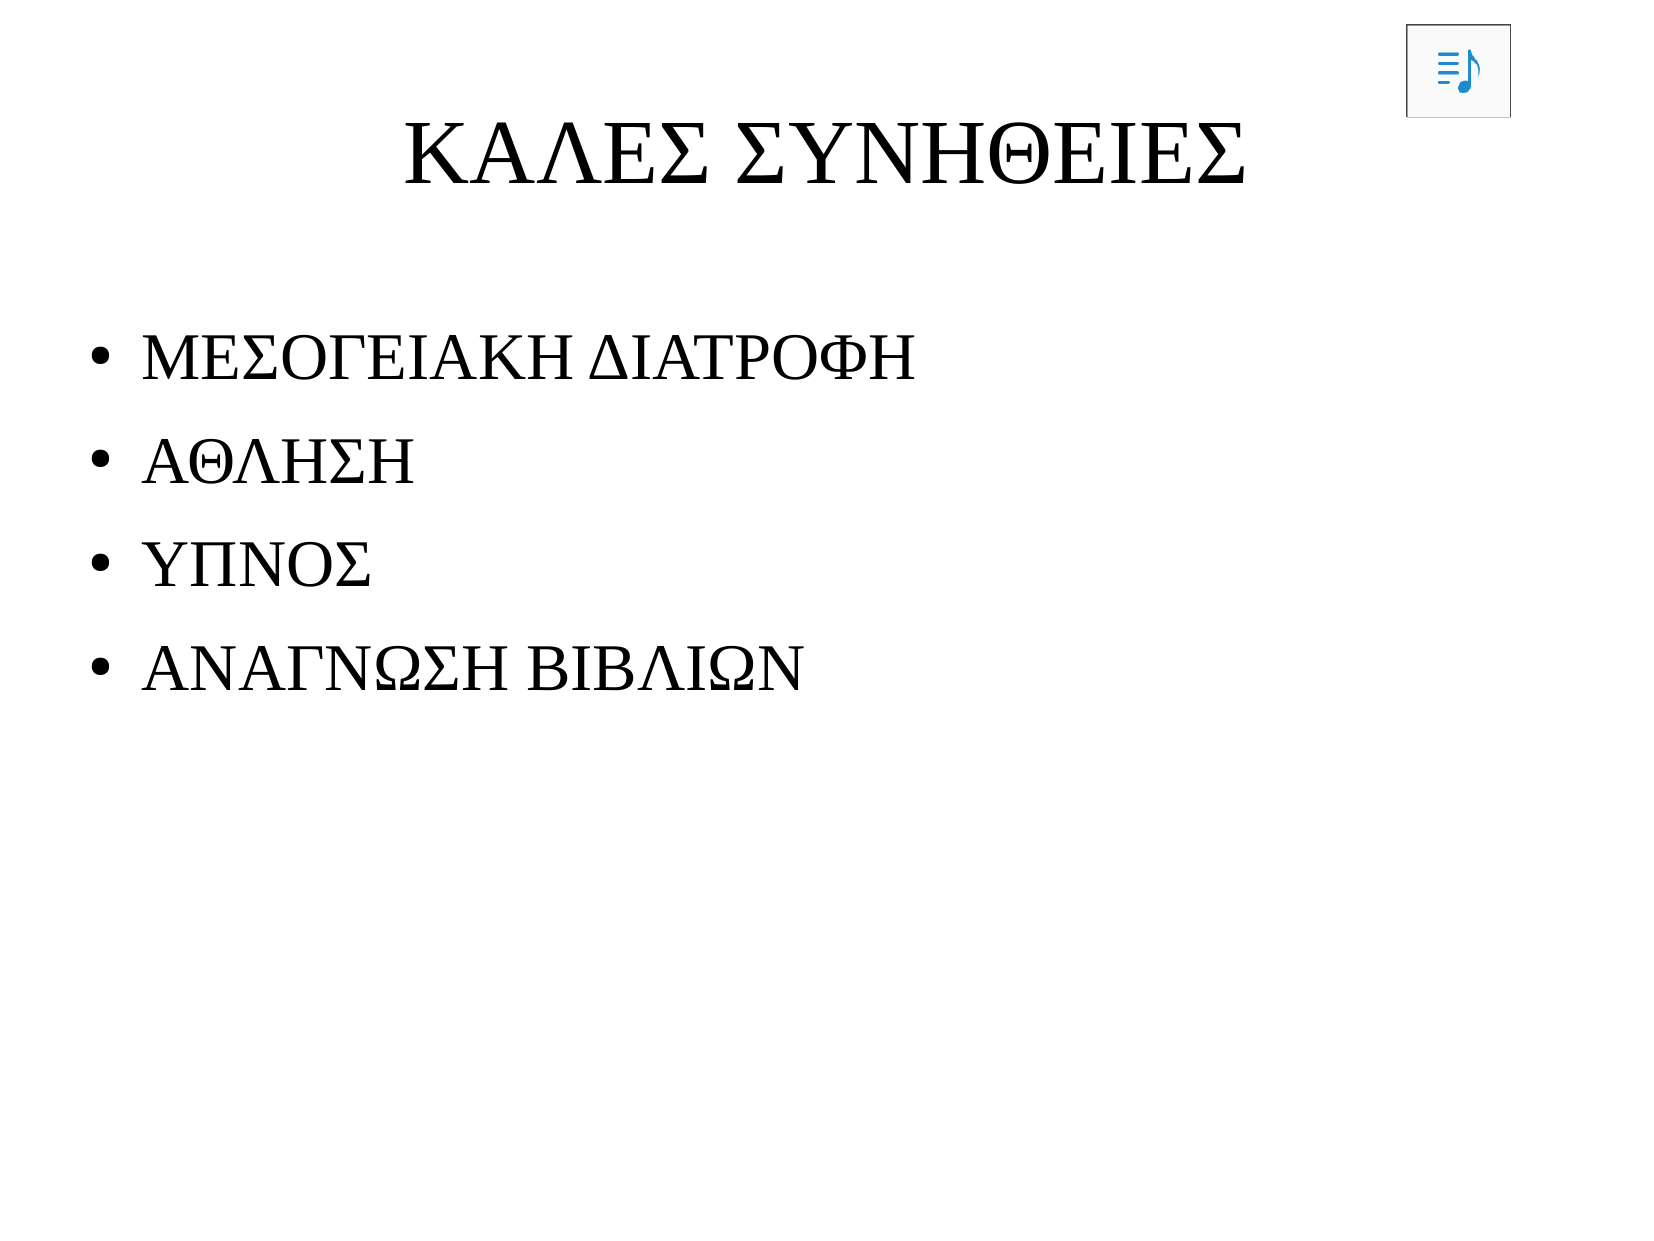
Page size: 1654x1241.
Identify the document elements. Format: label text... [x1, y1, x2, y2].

text_box [1405, 23, 1512, 119]
list ΜΕΣΟΓΕΙΑΚΗ ΔΙΑΤΡΟΦΗ ΑΘΛΗΣΗ ΥΠΝΟΣ ΑΝΑΓΝΩΣΗ ΒΙΒΛΙΩΝ [70, 320, 1559, 1040]
title KAΛΕΣ ΣΥΝΗΘΕΙΕΣ [82, 49, 1571, 257]
